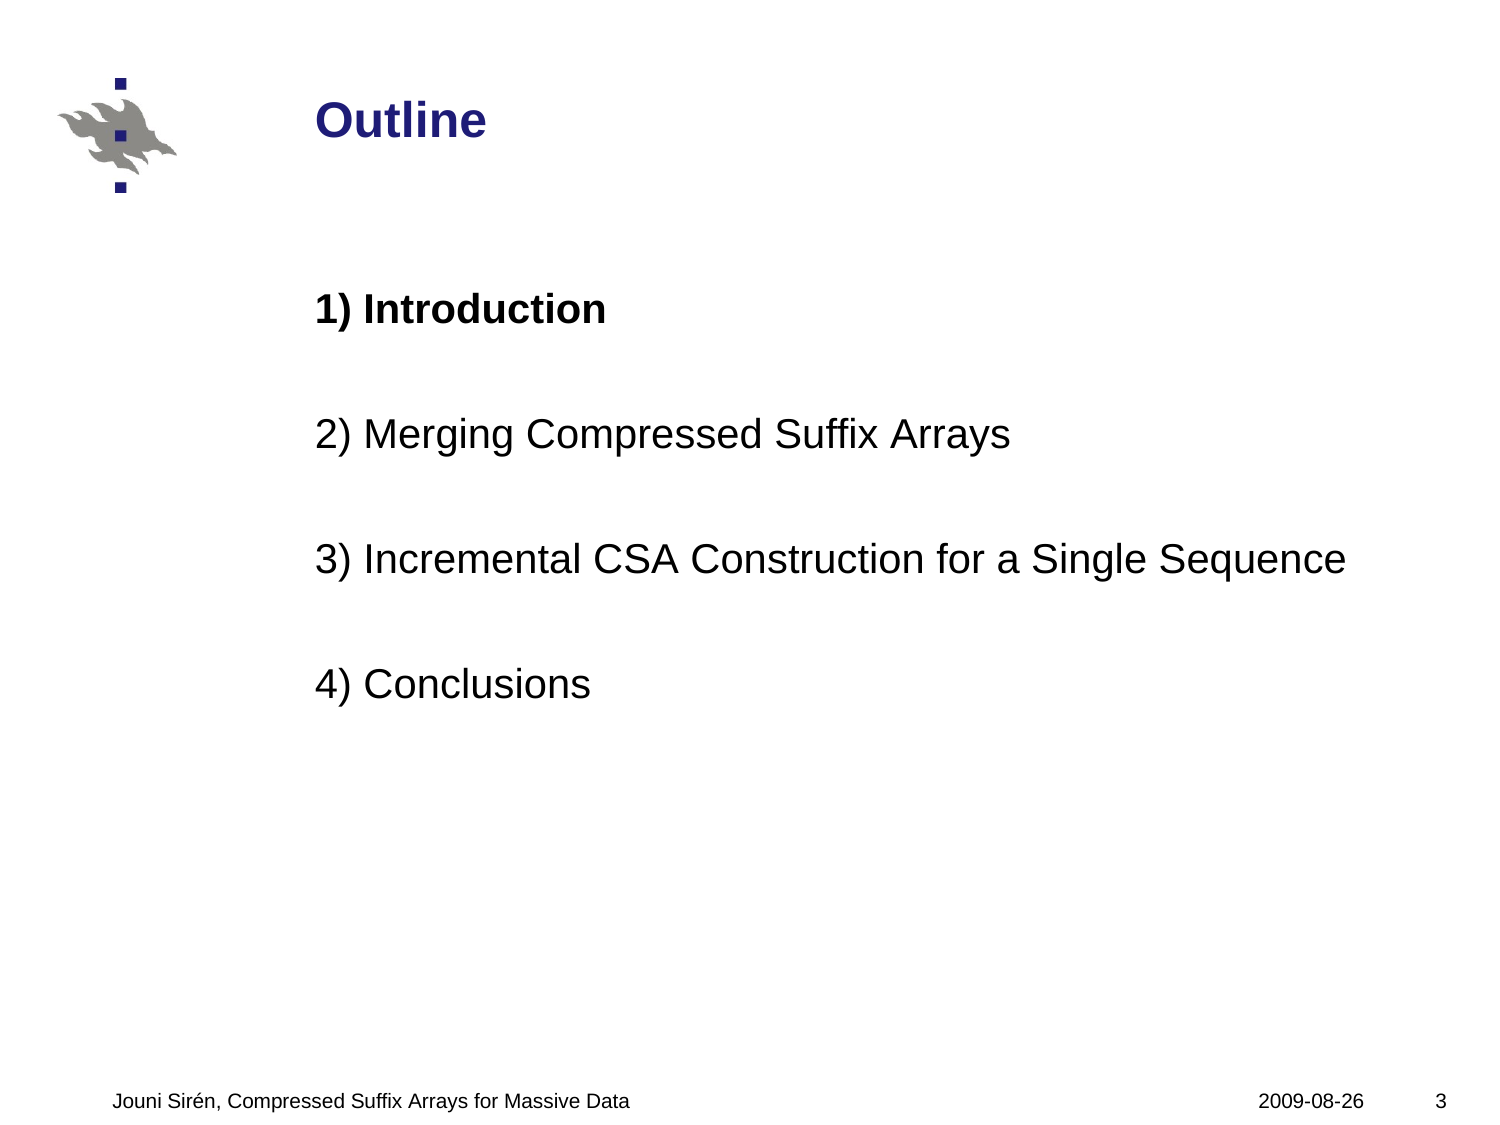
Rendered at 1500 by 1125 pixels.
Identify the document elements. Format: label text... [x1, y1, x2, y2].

list 1) Introduction 2) Merging Compressed Suffix Arrays 3) Incremental CSA Construction for a Single Sequence 4) Conclusions [299, 262, 1450, 1076]
title Outline [299, 24, 1450, 209]
picture [57, 78, 177, 193]
